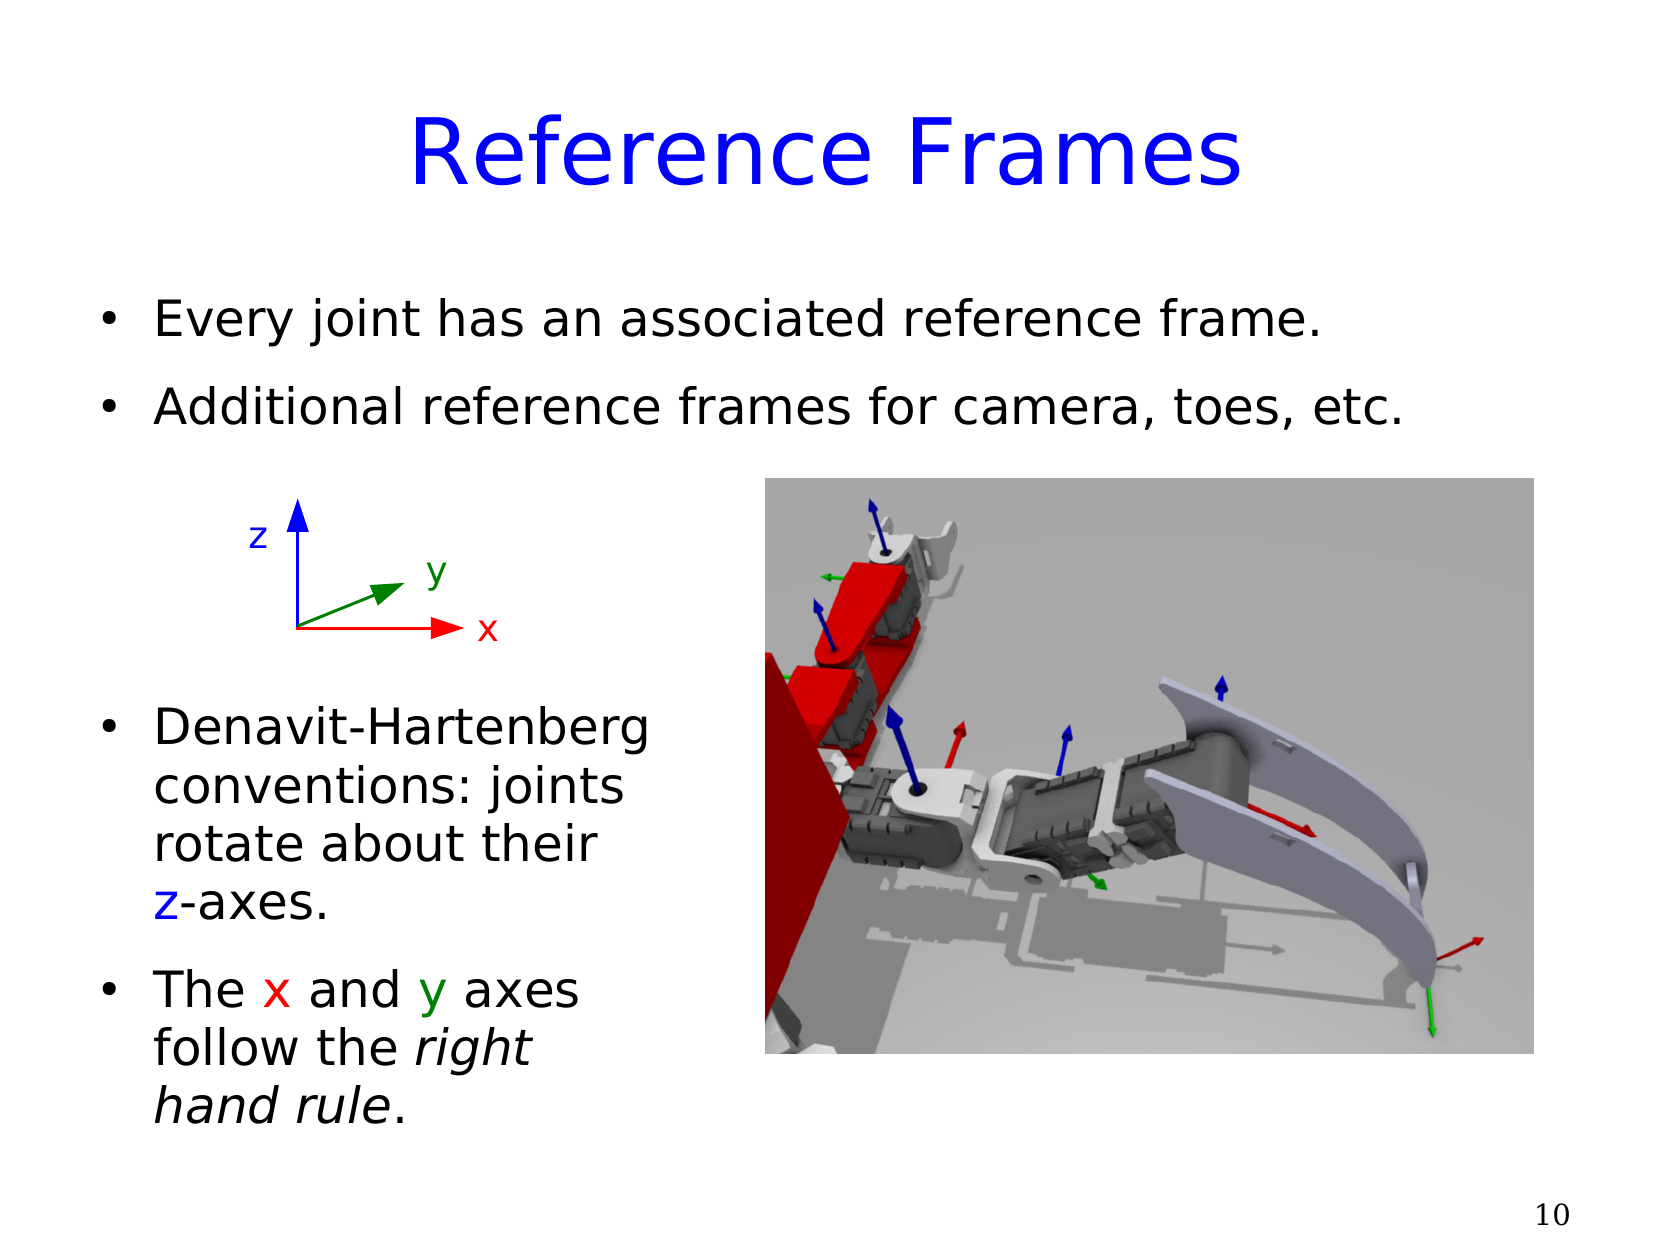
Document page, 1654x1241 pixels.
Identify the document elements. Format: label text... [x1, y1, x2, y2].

title Reference Frames [82, 49, 1571, 257]
text_box z [233, 506, 271, 566]
text_box y [410, 541, 448, 601]
picture [765, 478, 1534, 1054]
list Every joint has an associated reference frame. Additional reference frames for camera, toes, etc. Denavit-Hartenberg conventions: joints rotate about their z-axes. The x and y axes follow the right hand rule. [82, 290, 1571, 1140]
